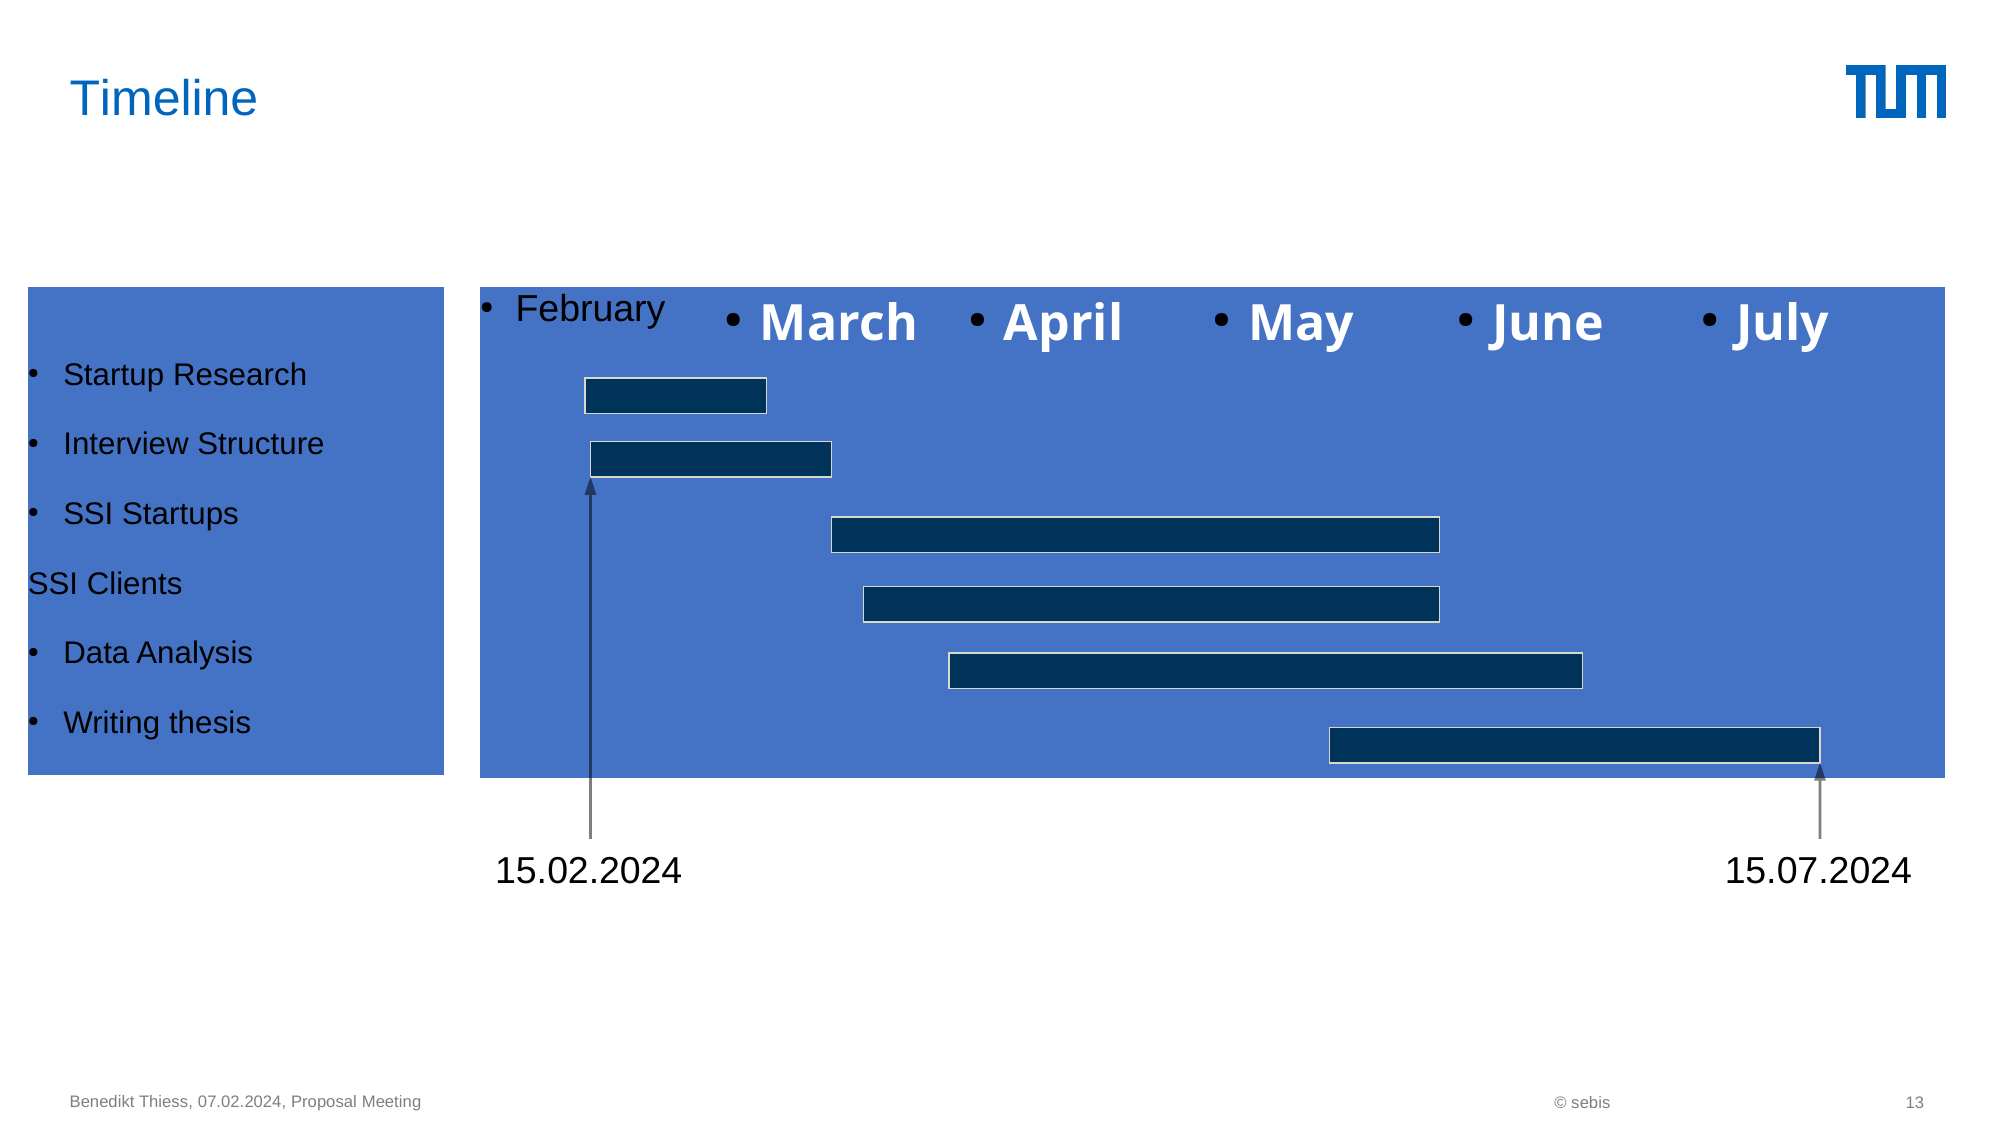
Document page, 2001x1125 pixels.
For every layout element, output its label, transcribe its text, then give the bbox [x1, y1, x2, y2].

text_box [949, 653, 1583, 688]
text_box [831, 517, 1439, 552]
table_cell [1457, 763, 1701, 778]
table_cell [724, 358, 969, 428]
table_cell [969, 708, 1213, 778]
table_cell [1457, 638, 1701, 708]
text_box [585, 378, 767, 413]
table_cell [1213, 358, 1457, 428]
table_cell [592, 708, 724, 778]
table_header April [969, 287, 1213, 358]
table_cell [724, 638, 969, 708]
table_cell Startup Research [28, 357, 444, 427]
table_cell [1457, 568, 1701, 638]
table_header [28, 287, 444, 357]
table_cell [969, 552, 1213, 568]
table_cell [591, 477, 724, 498]
table_header May [1213, 287, 1457, 358]
table_header July [1701, 287, 1945, 358]
table_cell SSI Startups [28, 496, 444, 566]
table_cell [724, 498, 969, 568]
text_box © sebis [1539, 1077, 1890, 1125]
table_cell [592, 638, 724, 708]
table_cell [969, 358, 1213, 428]
table_cell [1701, 428, 1945, 498]
table_cell [1213, 708, 1457, 778]
table_cell [1701, 498, 1945, 568]
table_cell [969, 498, 1213, 517]
table_cell Writing thesis [28, 705, 444, 775]
table_cell [724, 708, 969, 778]
text_box [590, 442, 831, 477]
table_cell [1457, 708, 1701, 727]
table_cell [1213, 498, 1457, 568]
table_cell SSI Clients [28, 566, 444, 635]
table_cell [1701, 358, 1945, 428]
text_box Benedikt Thiess, 07.02.2024, Proposal Meeting [54, 1077, 1000, 1125]
text_box 15.07.2024 [1709, 838, 1931, 900]
table_cell [1213, 638, 1457, 653]
table_cell Data Analysis [28, 635, 444, 705]
table_cell [1457, 428, 1701, 498]
table_cell [480, 638, 589, 708]
table_cell [1213, 568, 1457, 638]
table_cell [969, 638, 1213, 653]
table_cell [480, 358, 724, 428]
table_header June [1457, 287, 1701, 358]
table_cell [1213, 688, 1457, 708]
table_cell [1457, 498, 1701, 568]
title Timeline [54, 7, 1792, 126]
table_cell [969, 428, 1213, 498]
table_cell [724, 568, 969, 638]
table_cell [1701, 568, 1945, 638]
table_header March [724, 287, 969, 358]
table_cell [969, 622, 1213, 638]
table_cell [1213, 428, 1457, 498]
table_cell [480, 498, 589, 568]
table_cell [1701, 708, 1945, 778]
table_cell [592, 568, 724, 638]
table_cell [969, 688, 1213, 708]
table_cell [480, 428, 724, 498]
text_box [1890, 1077, 1946, 1125]
table_cell [480, 568, 589, 638]
table_cell [724, 428, 969, 498]
table_cell [1701, 638, 1945, 708]
table_cell [480, 708, 589, 778]
text_box [863, 586, 1439, 622]
table_header February [480, 287, 724, 358]
text_box [1329, 727, 1820, 763]
table_cell [1701, 763, 1819, 778]
table_cell Interview Structure [28, 427, 444, 496]
table_cell [969, 568, 1213, 586]
table_cell [592, 498, 724, 568]
table_cell [1457, 358, 1701, 428]
text_box 15.02.2024 [480, 838, 701, 900]
